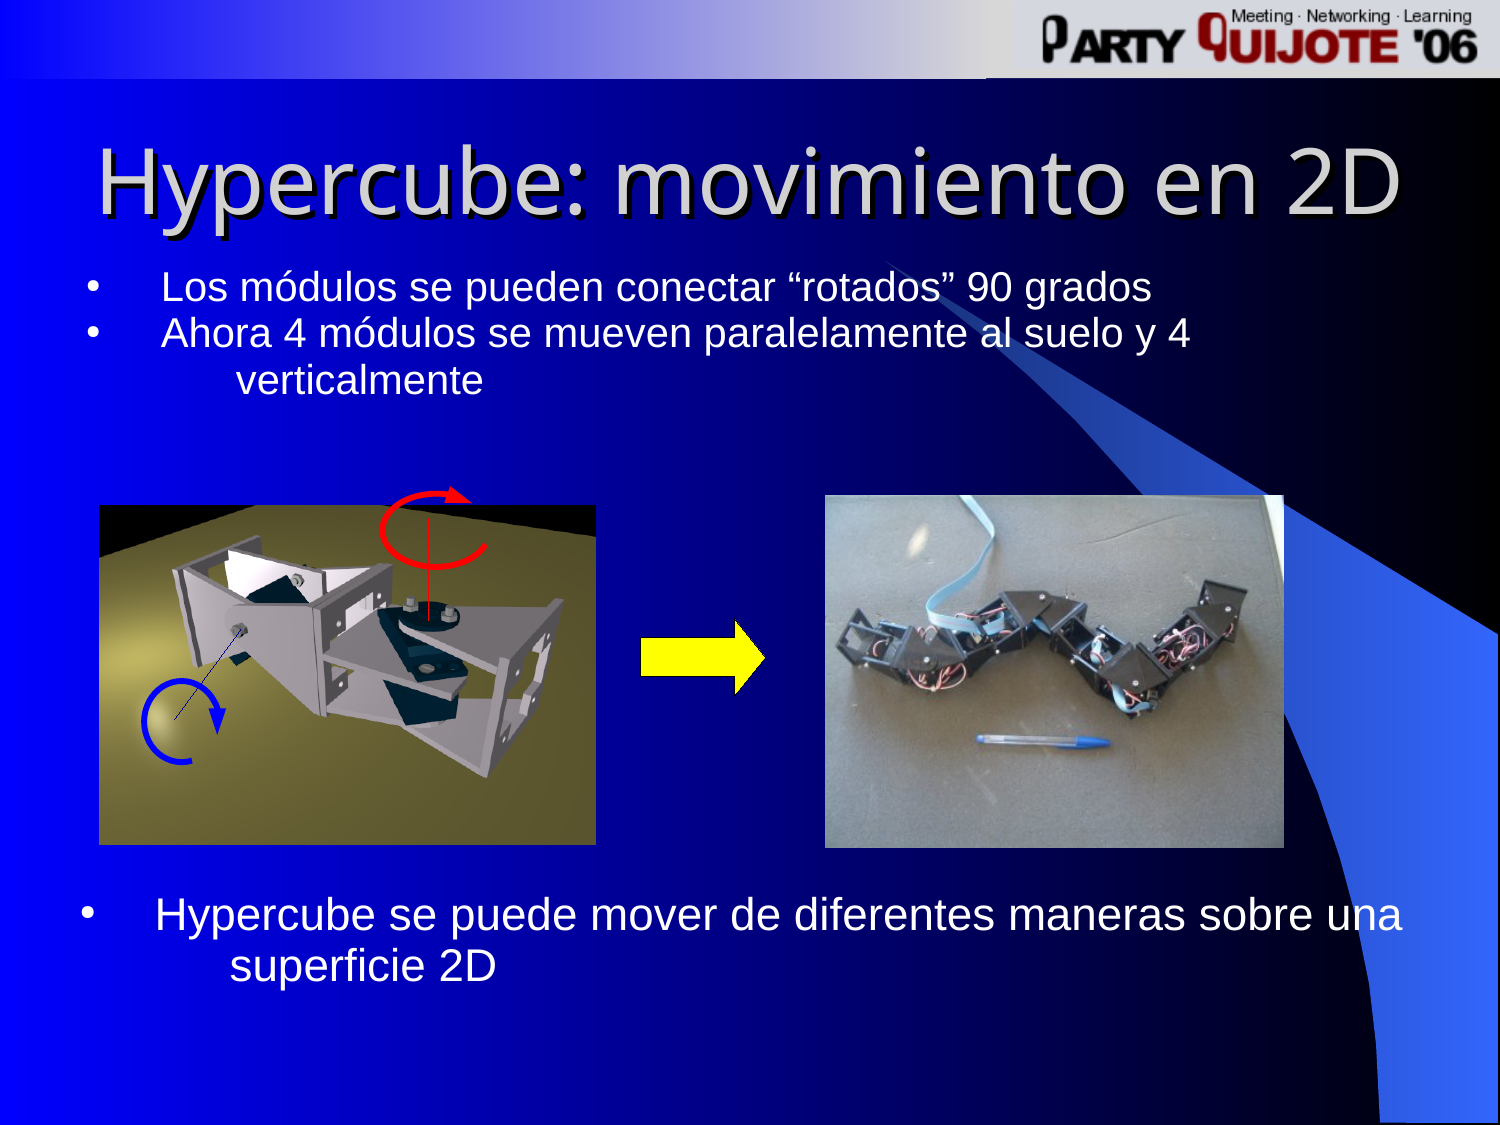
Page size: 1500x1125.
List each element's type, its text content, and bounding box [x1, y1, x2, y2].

text_box [0, 0, 1500, 79]
text_box Los módulos se pueden conectar “rotados” 90 grados Ahora 4 módulos se mueven paralelamente al suelo y 4 verticalmente [71, 256, 1445, 411]
picture [825, 495, 1284, 848]
text_box [640, 618, 766, 696]
text_box Hypercube se puede mover de diferentes maneras sobre una superficie 2D [64, 881, 1438, 999]
picture [99, 505, 596, 845]
title Hypercube: movimiento en 2D [0, 85, 1500, 273]
picture [1012, 0, 1500, 69]
